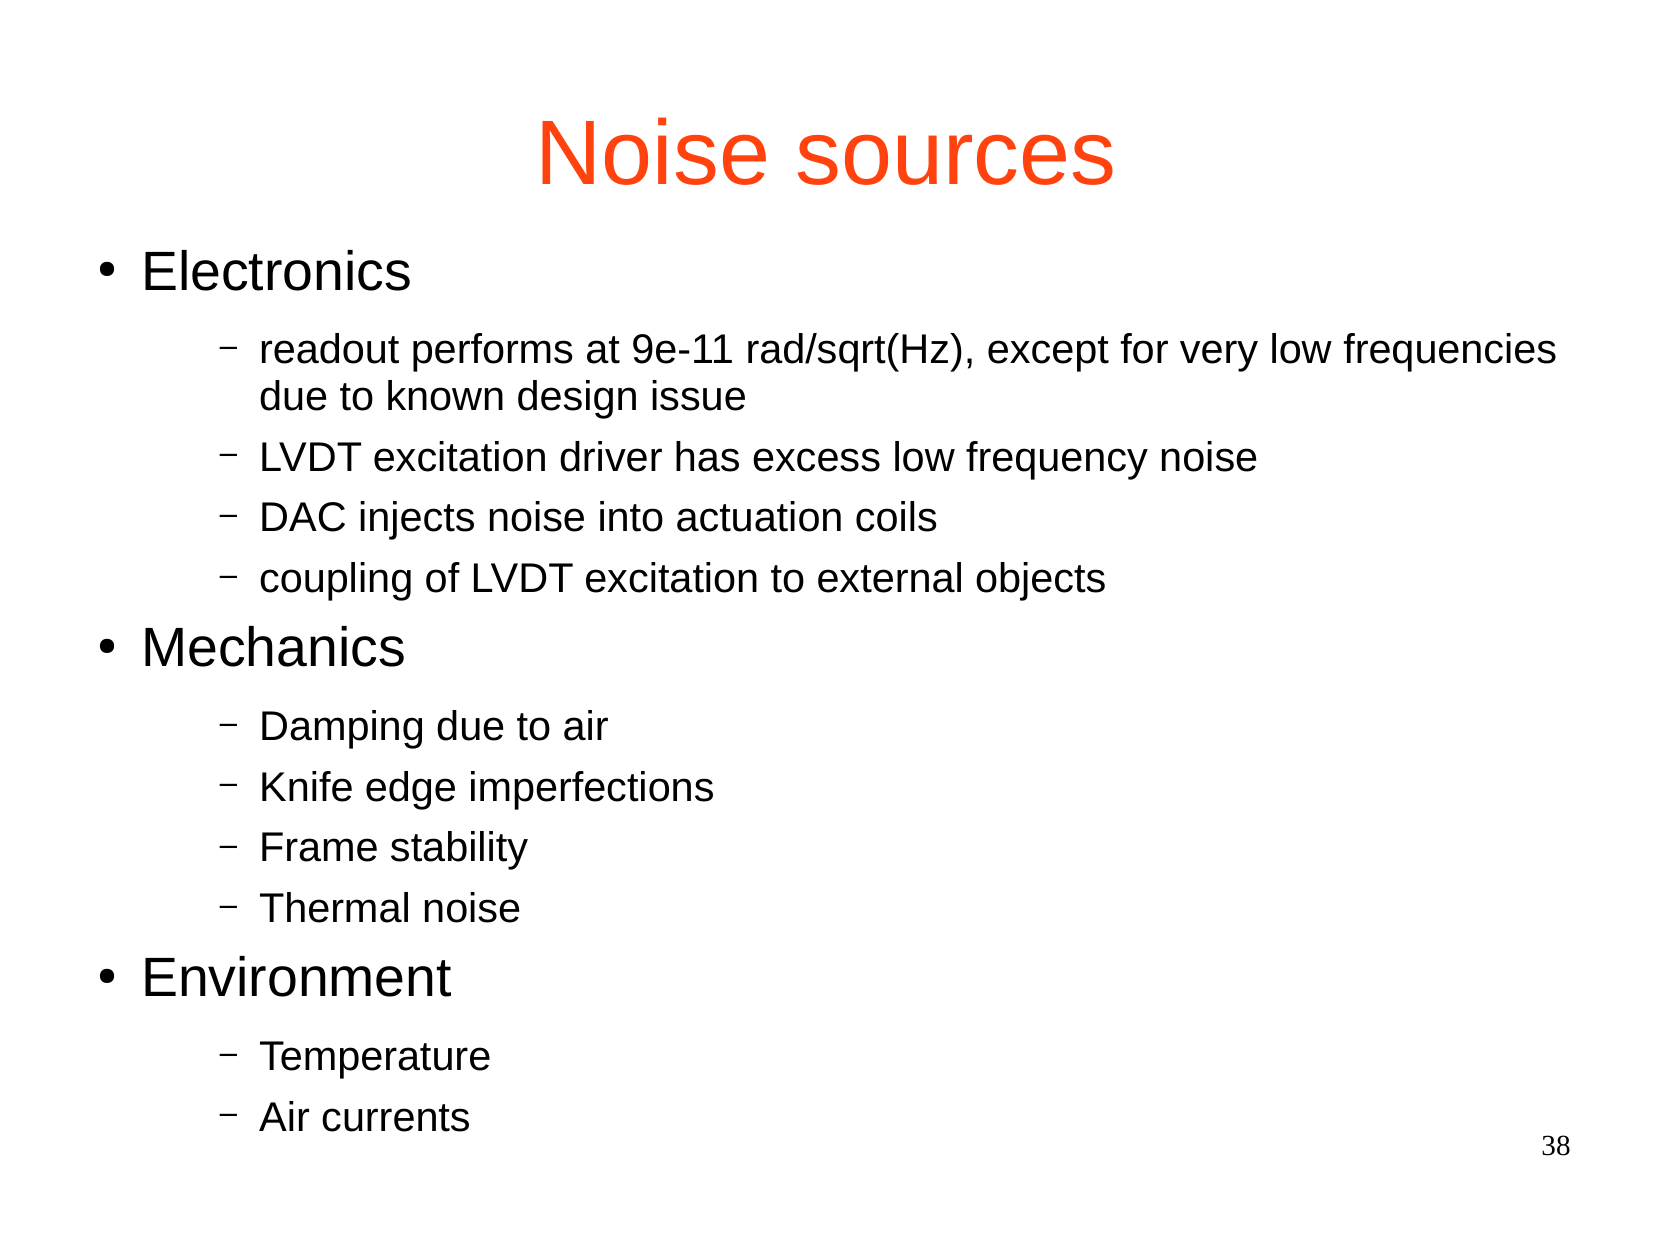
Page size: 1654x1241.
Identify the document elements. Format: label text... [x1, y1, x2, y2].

title Noise sources [82, 49, 1571, 240]
list Electronics readout performs at 9e-11 rad/sqrt(Hz), except for very low frequencies due to known design issue LVDT excitation driver has excess low frequency noise DAC injects noise into actuation coils coupling of LVDT excitation to external objects Mechanics Damping due to air Knife edge imperfections Frame stability Thermal noise Environment Temperature Air currents [82, 240, 1571, 1148]
